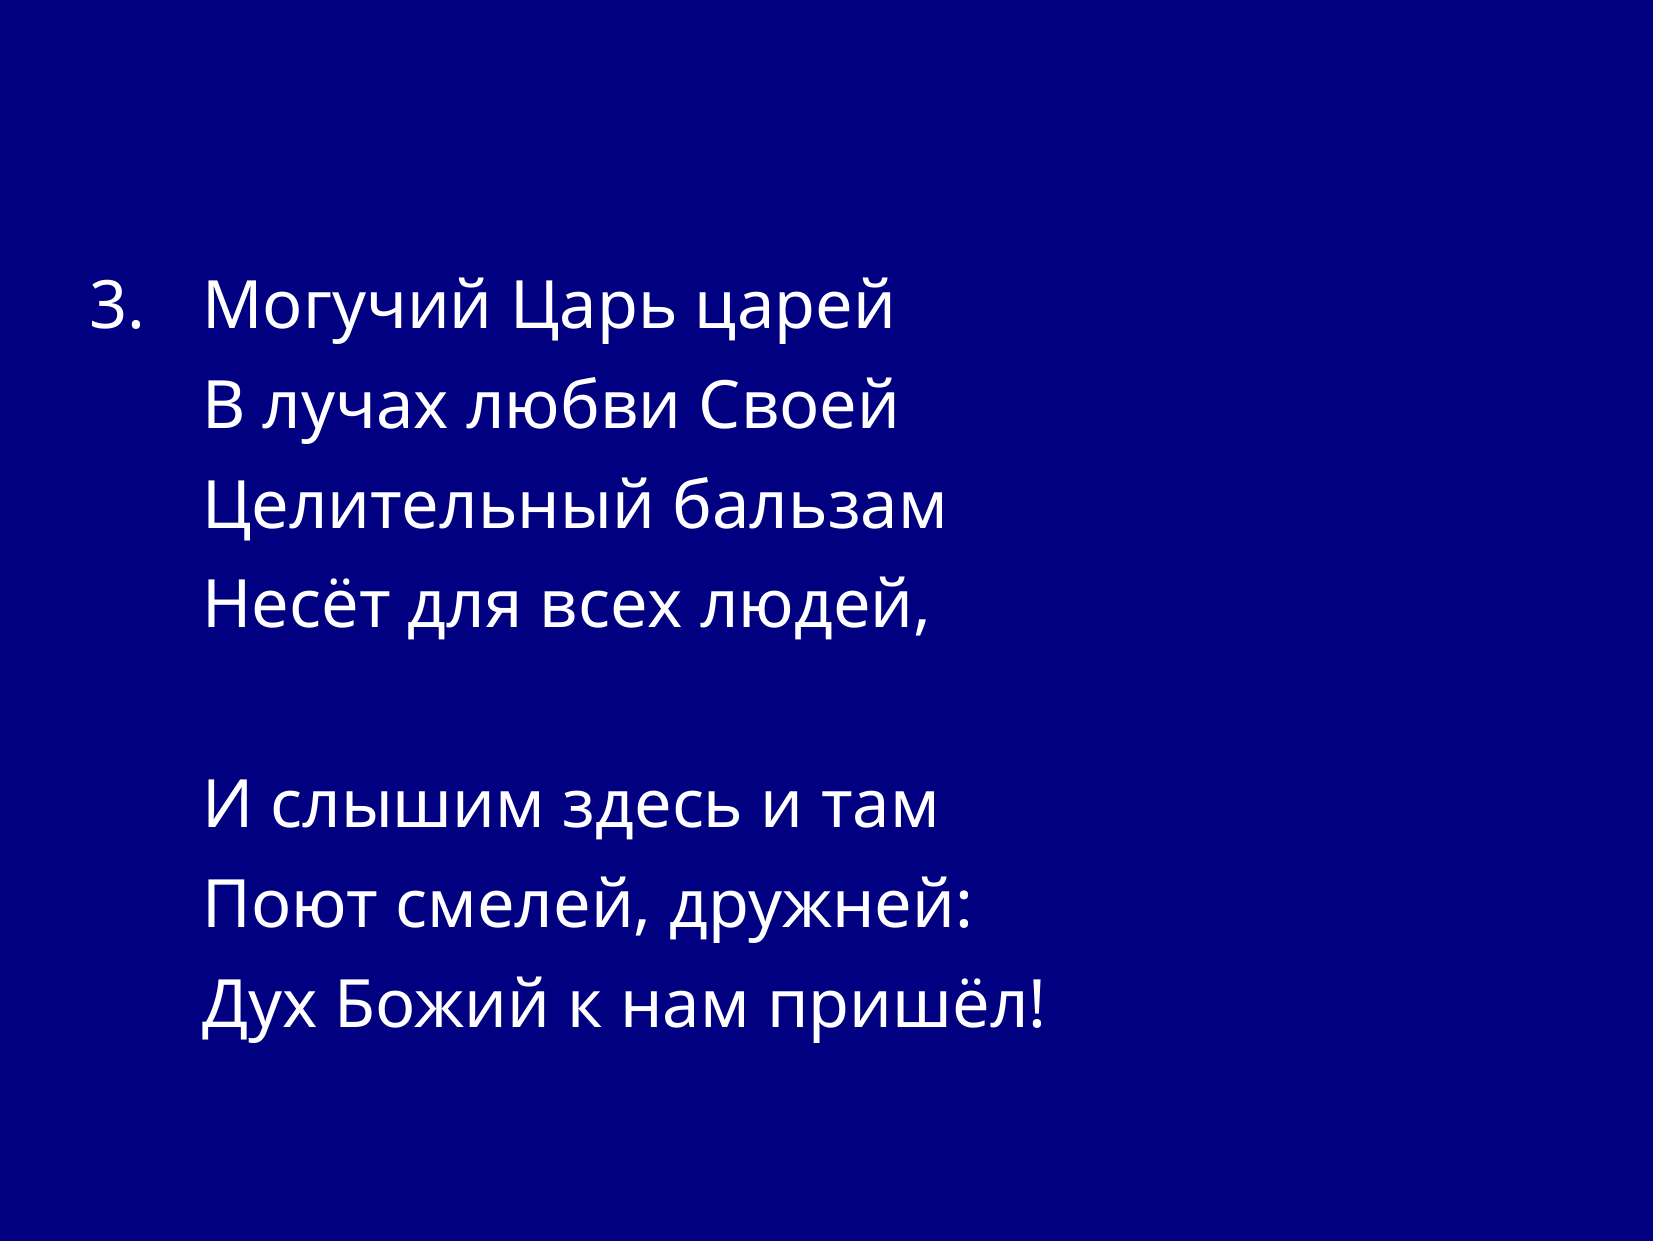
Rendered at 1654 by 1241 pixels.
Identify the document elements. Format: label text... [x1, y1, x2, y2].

text_box 3. Могучий Царь царей В лучах любви Своей Целительный бальзам Несёт для всех людей, И слышим здесь и там Поют смелей, дружней: Дух Божий к нам пришёл! [75, 150, 1576, 1163]
